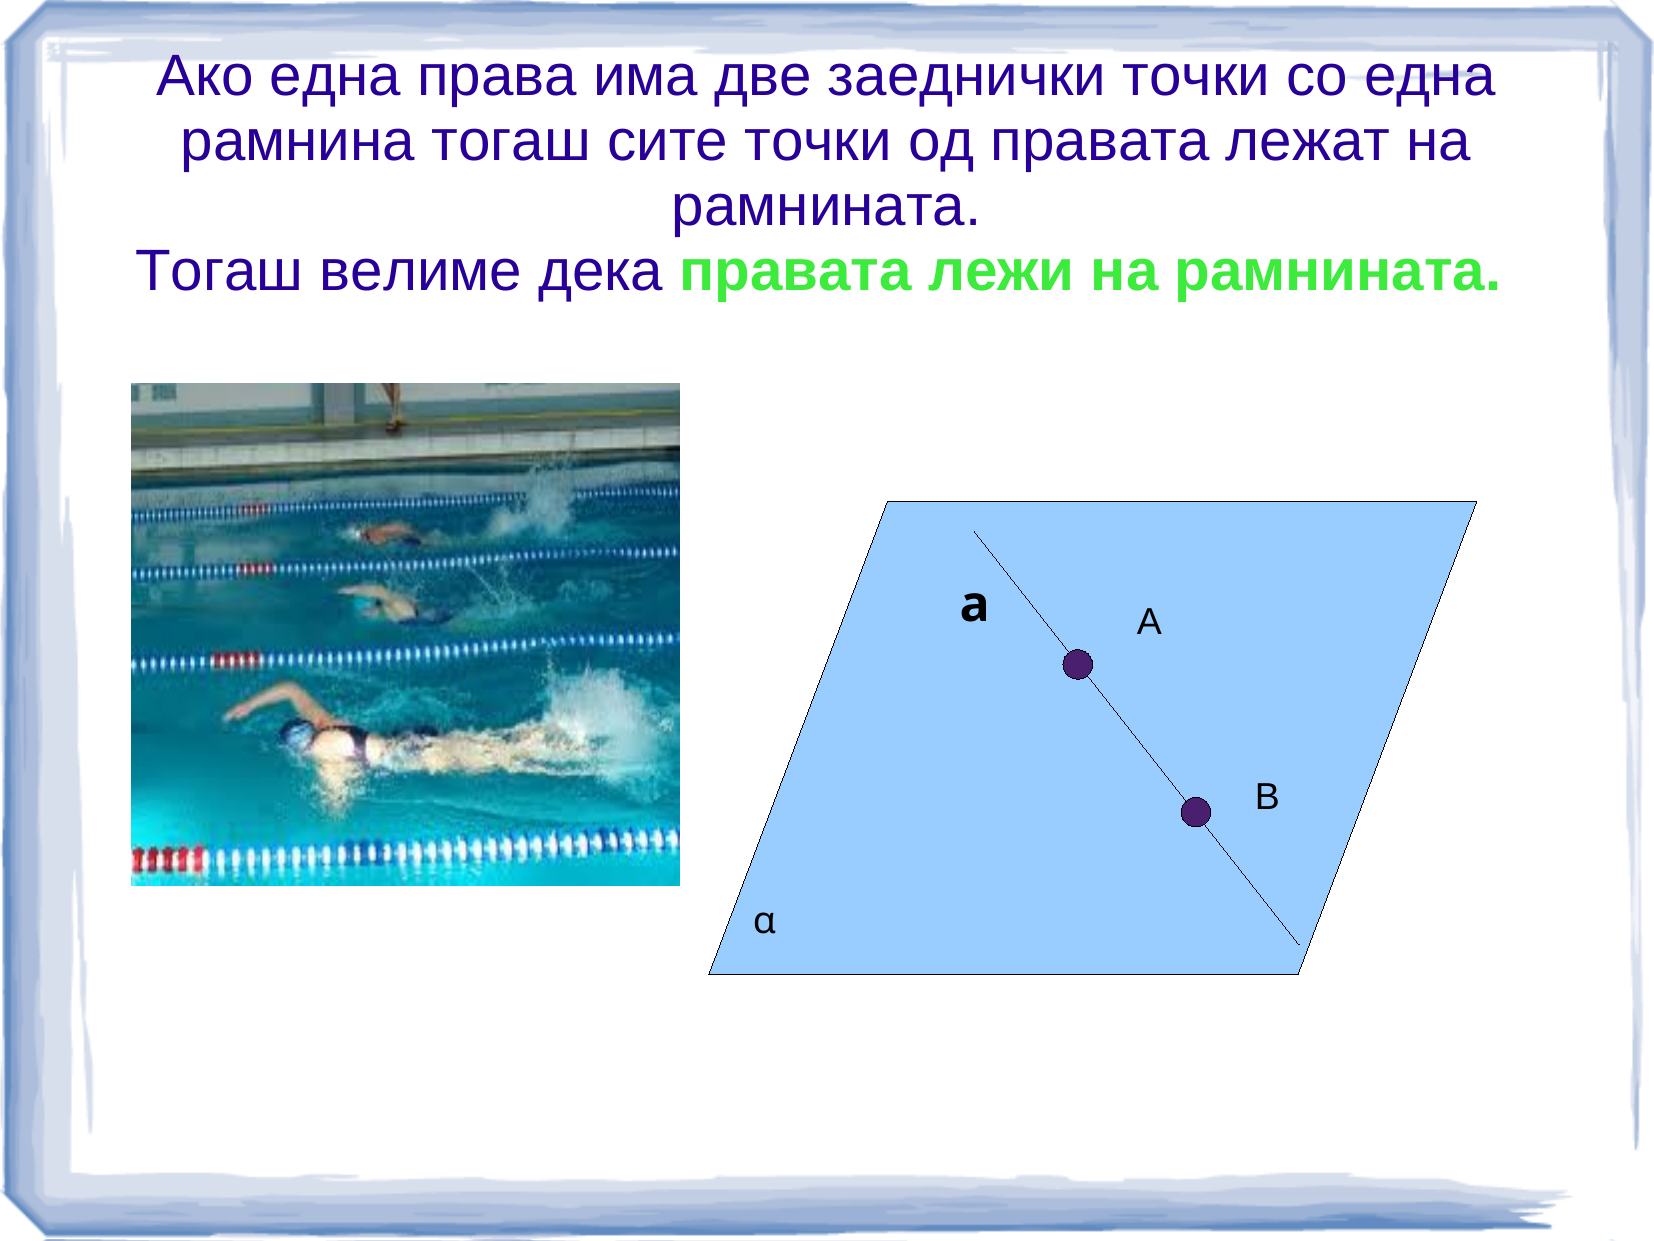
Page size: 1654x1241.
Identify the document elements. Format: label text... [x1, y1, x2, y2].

text_box A [1122, 592, 1182, 650]
text_box [708, 501, 1477, 975]
picture [0, 0, 1654, 1241]
text_box B [1240, 767, 1300, 825]
title Ако една права има две заеднички точки со една рамнина тогаш сите точки од правата лежат на рамнината. Тогаш велиме дека правата лежи на рамнината. [118, 42, 1536, 304]
text_box а [944, 561, 1004, 650]
text_box α [738, 885, 798, 946]
